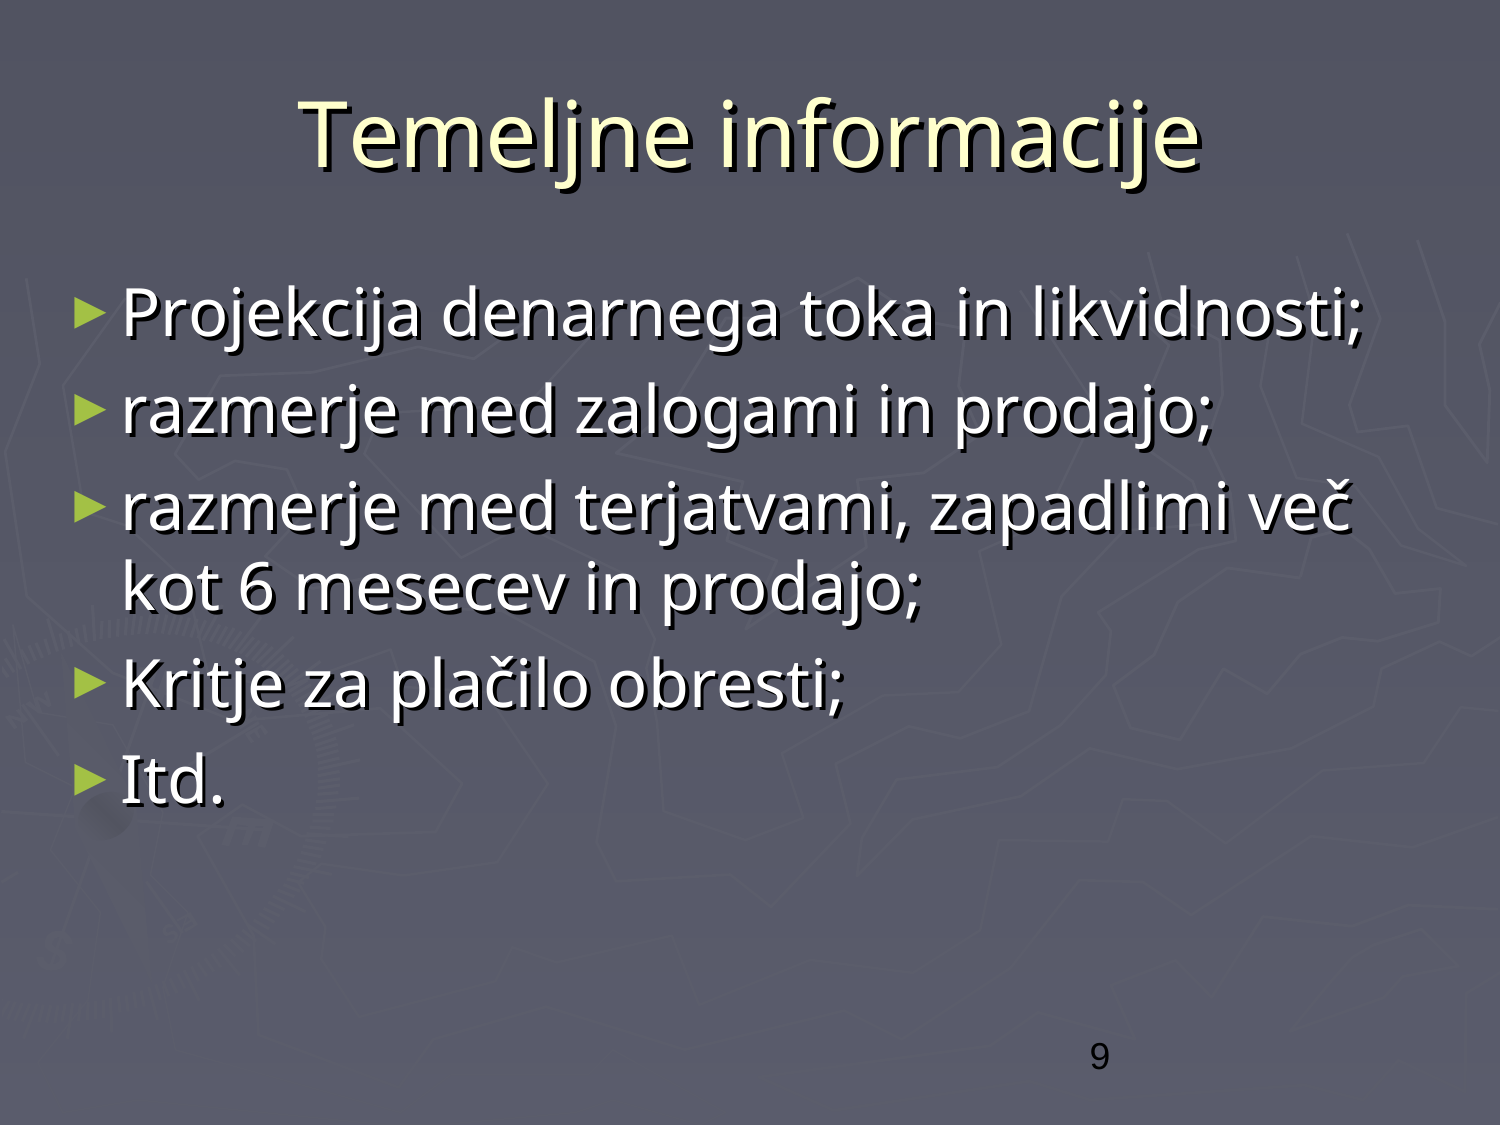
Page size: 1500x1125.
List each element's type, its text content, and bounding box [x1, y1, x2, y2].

title Temeljne informacije [49, 37, 1451, 225]
list Projekcija denarnega toka in likvidnosti; razmerje med zalogami in prodajo; razmerje med terjatvami, zapadlimi več kot 6 mesecev in prodajo; Kritje za plačilo obresti; Itd. [49, 262, 1451, 1001]
